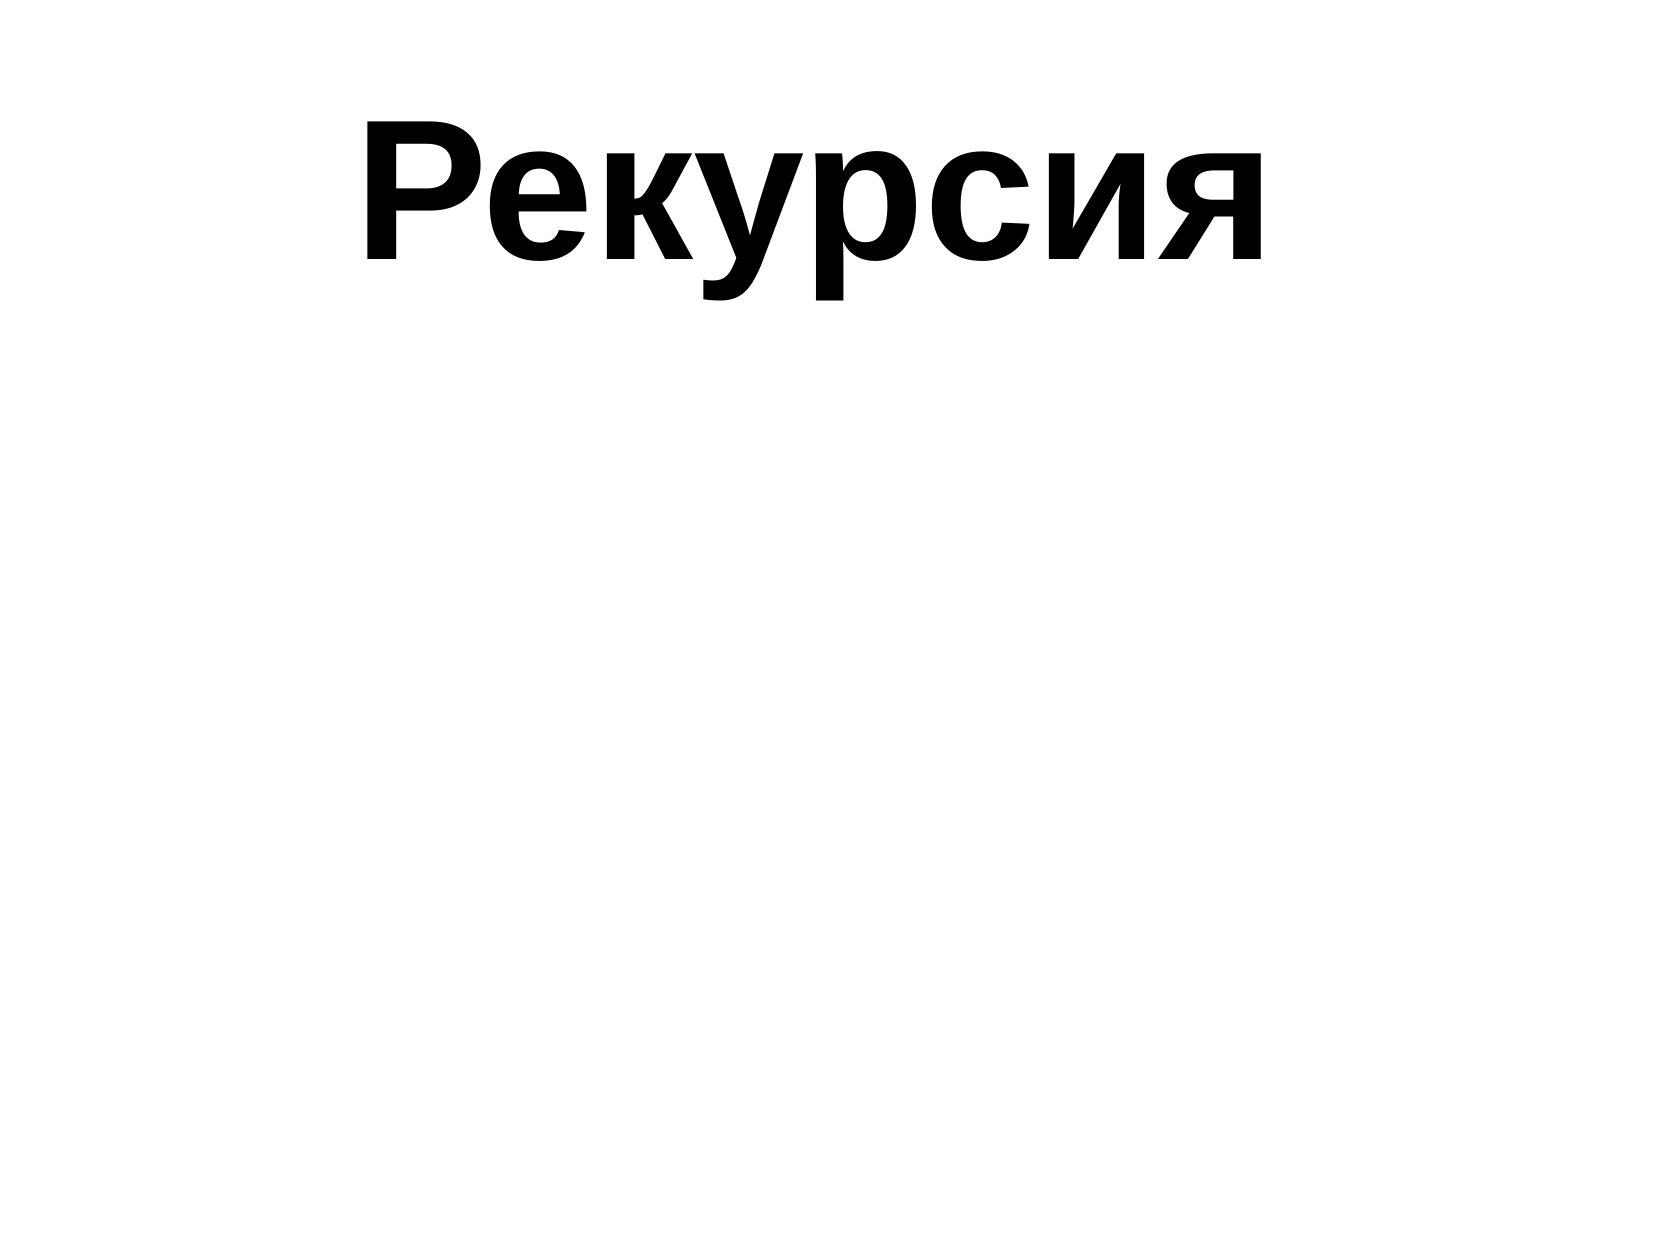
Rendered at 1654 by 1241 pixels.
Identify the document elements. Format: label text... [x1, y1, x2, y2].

text_box Рекурсия [59, 70, 1571, 310]
